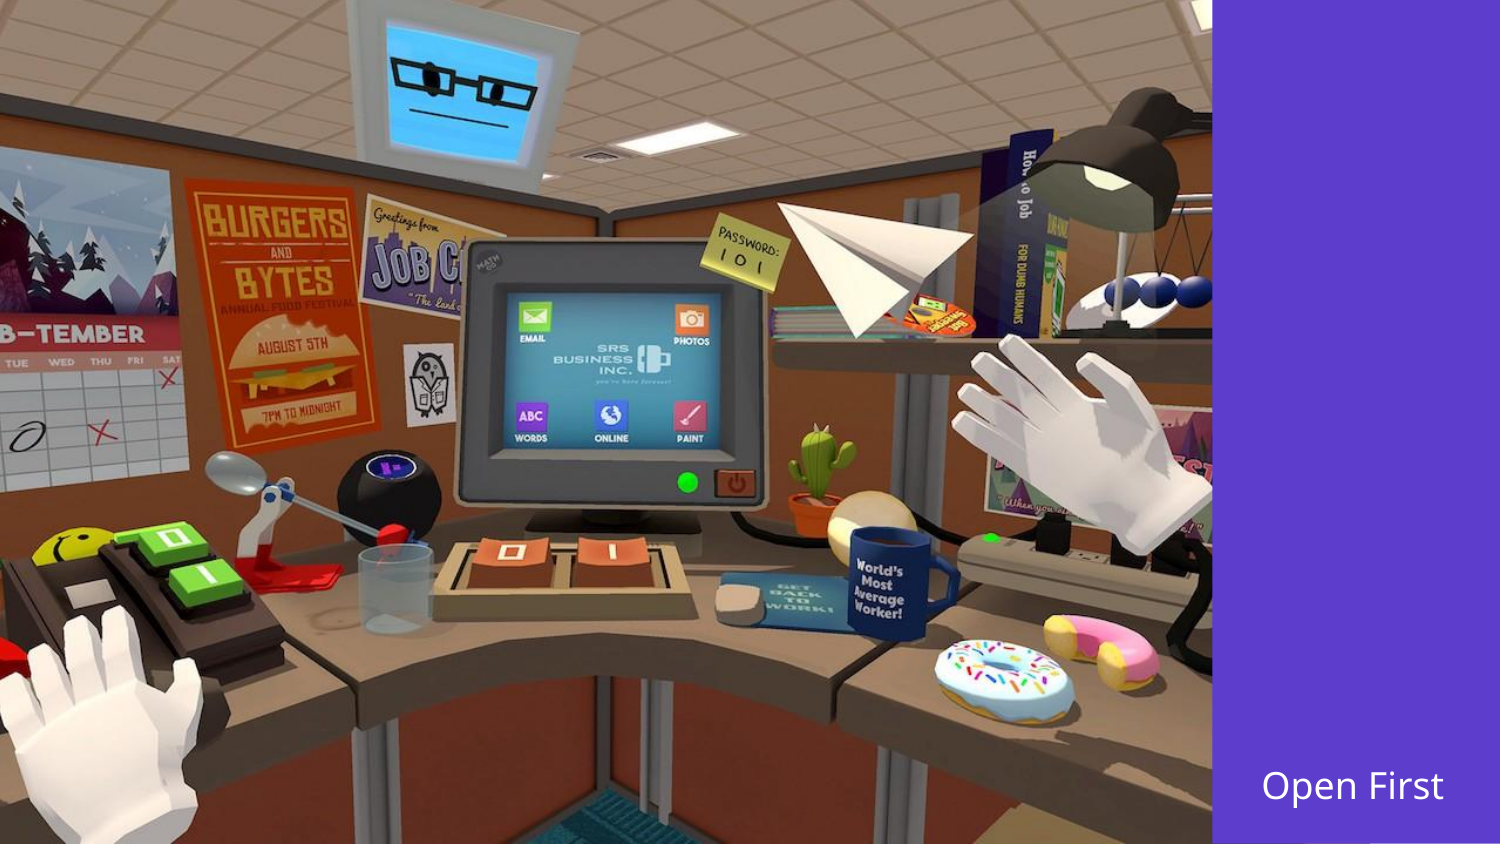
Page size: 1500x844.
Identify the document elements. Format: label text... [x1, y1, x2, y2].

text_box Open First [1233, 747, 1473, 833]
picture [0, 0, 1212, 844]
text_box [1212, 0, 1500, 844]
